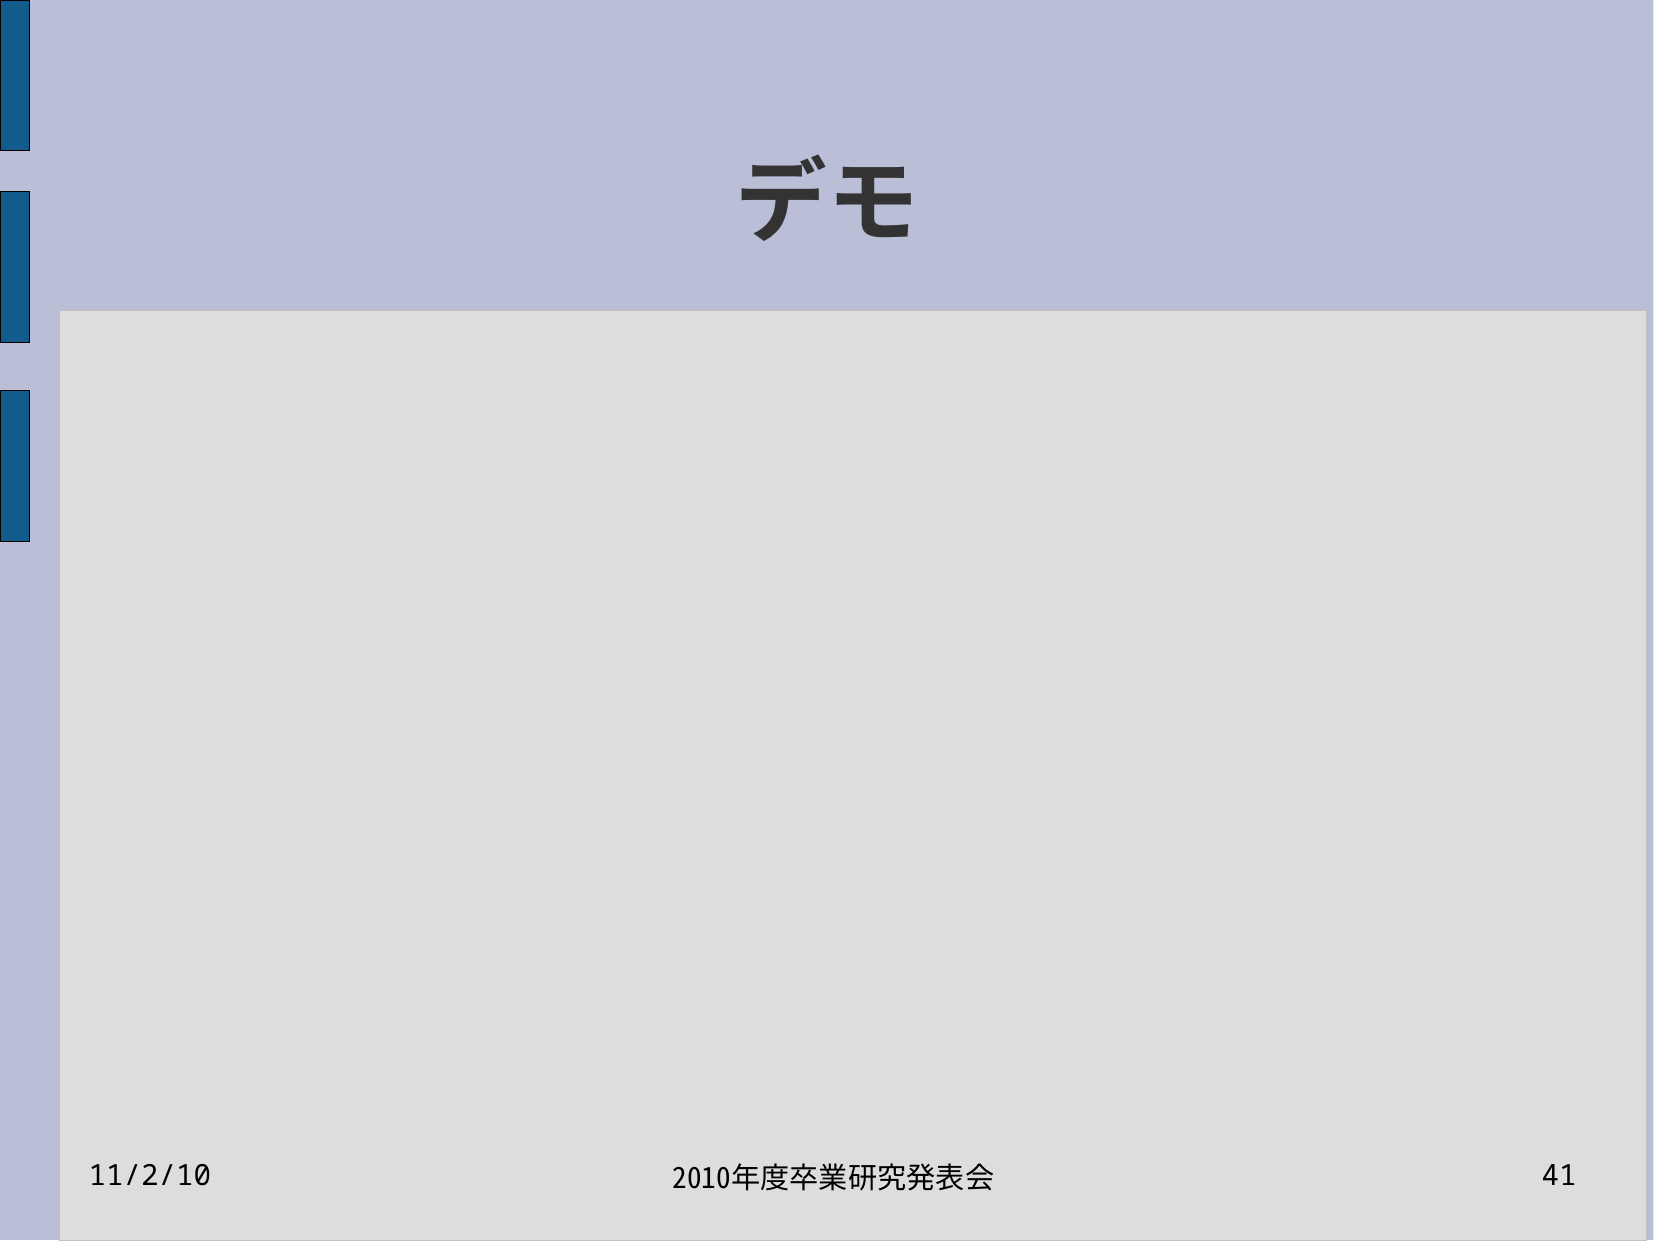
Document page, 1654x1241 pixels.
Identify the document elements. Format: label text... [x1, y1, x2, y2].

title デモ [121, 91, 1534, 299]
